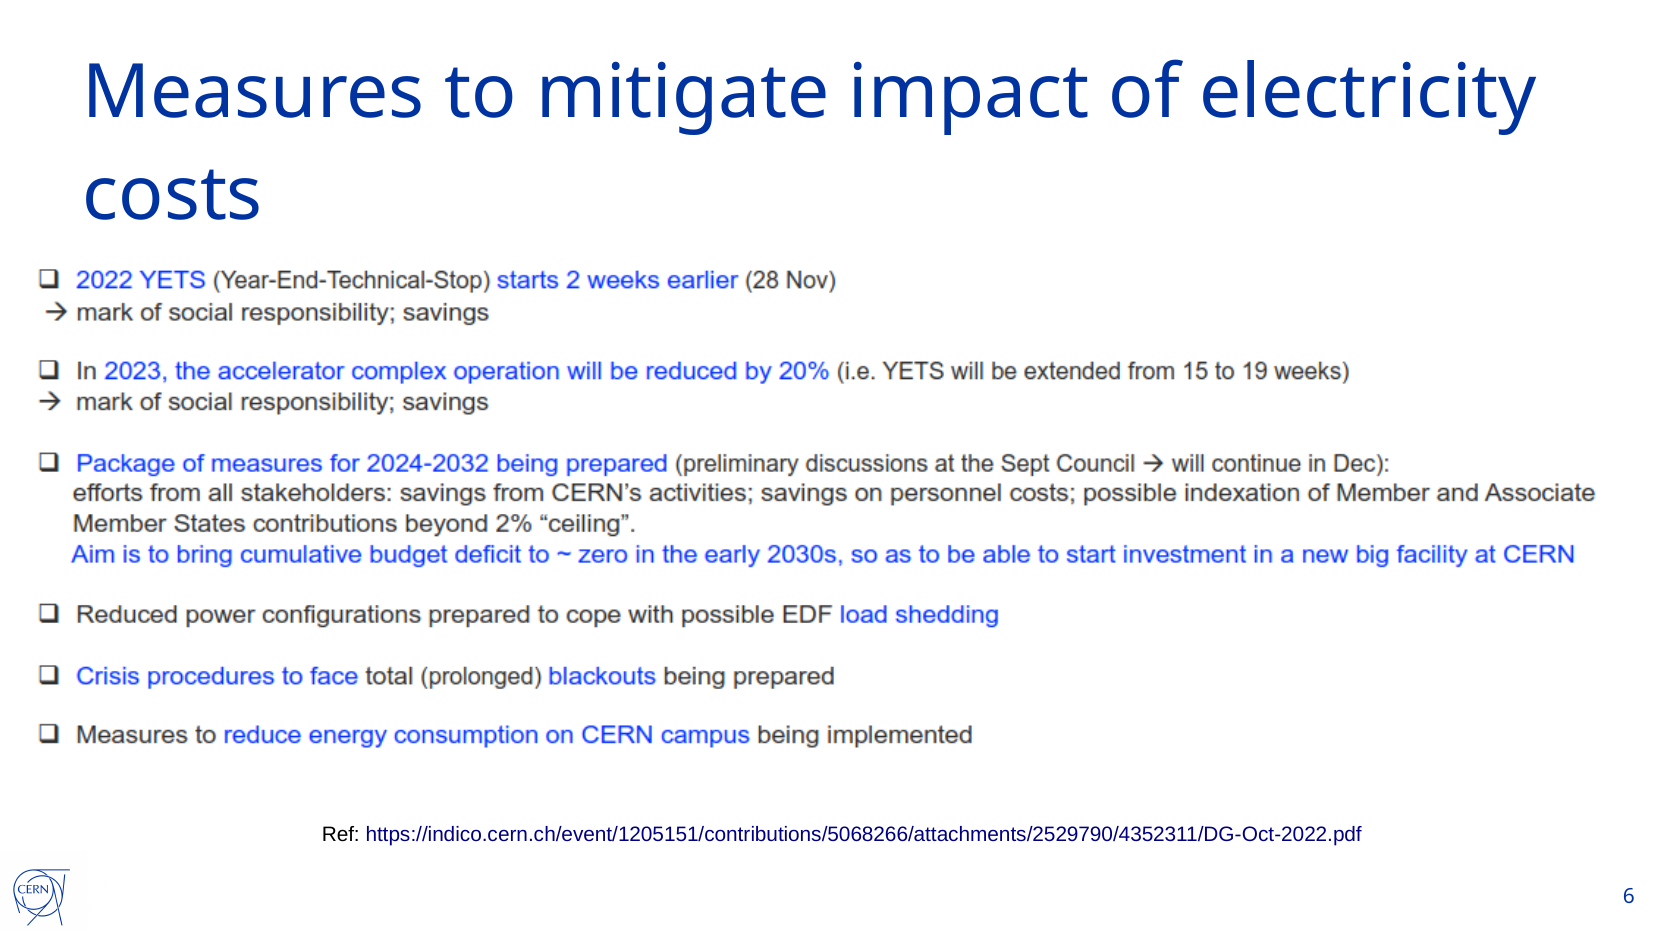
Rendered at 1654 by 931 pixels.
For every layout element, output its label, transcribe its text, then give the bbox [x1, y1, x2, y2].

title Measures to mitigate impact of electricity costs [82, 37, 1571, 193]
picture [2, 246, 1654, 802]
picture [0, 850, 127, 931]
text_box Ref: https://indico.cern.ch/event/1205151/contributions/5068266/attachments/2529790/4352311/DG-Oct-2022.pdf [307, 814, 1607, 900]
